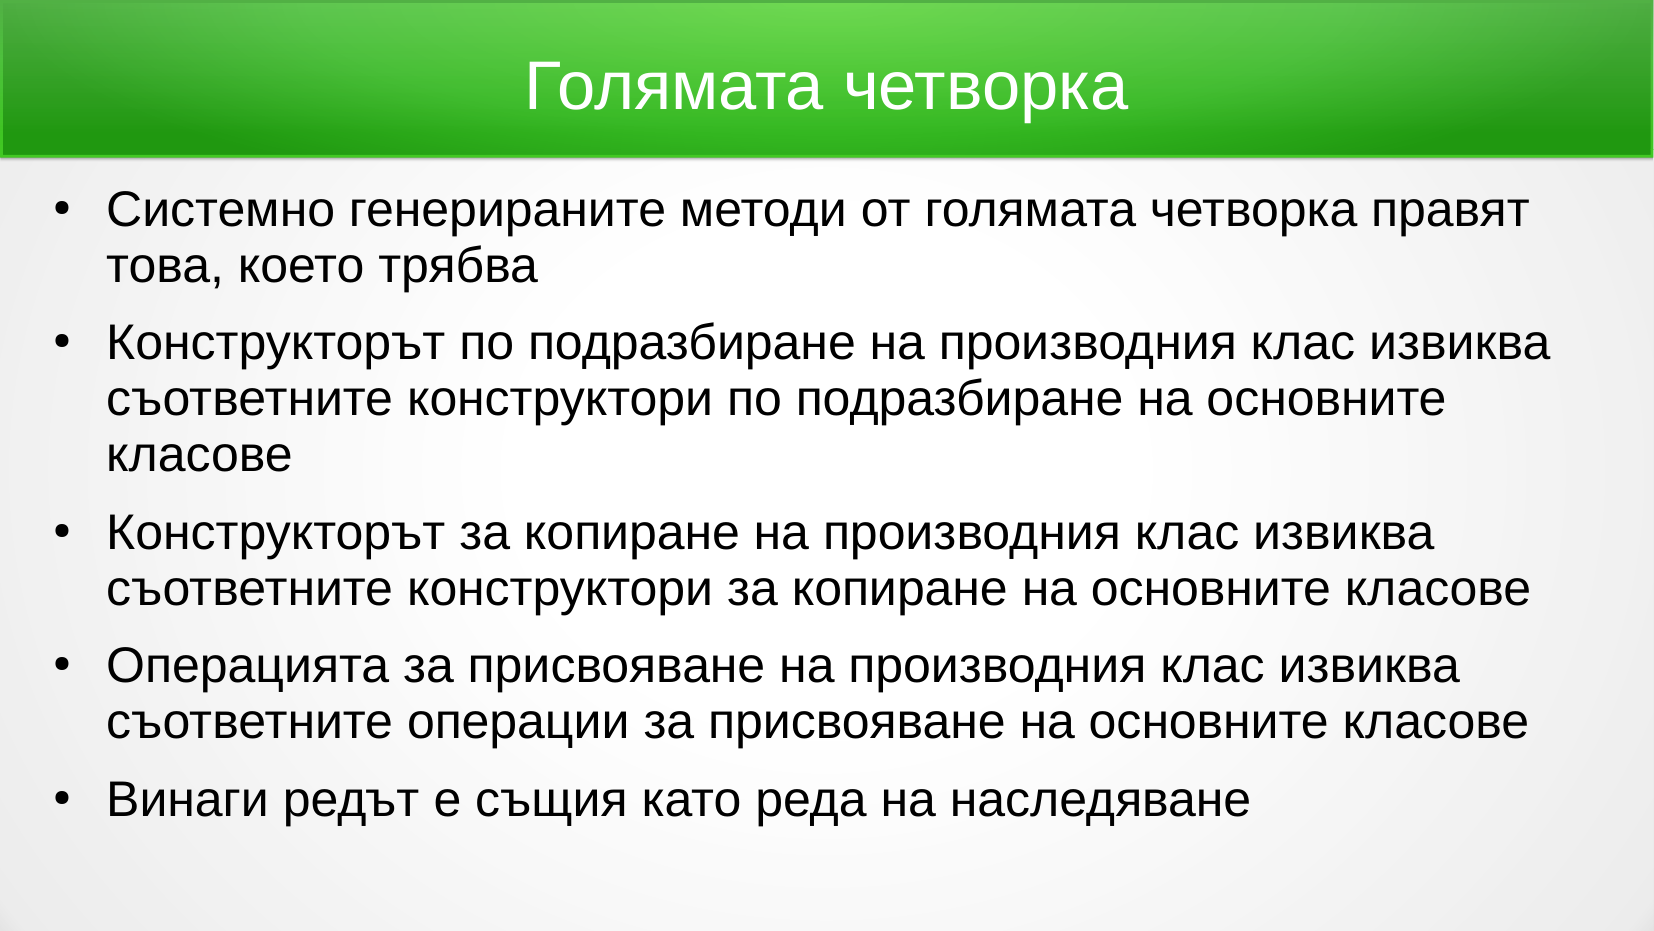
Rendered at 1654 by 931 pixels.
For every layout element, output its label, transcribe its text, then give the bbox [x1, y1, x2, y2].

title Голямата четворка [82, 37, 1571, 135]
list Системно генерираните методи от голямата четворка правят това, което трябва Конструкторът по подразбиране на производния клас извиква съответните конструктори по подразбиране на основните класове Конструкторът за копиране на производния клас извиква съответните конструктори за копиране на основните класове Операцията за присвояване на производния клас извиква съответните операции за присвояване на основните класове Винаги редът е същия като реда на наследяване [35, 181, 1619, 898]
